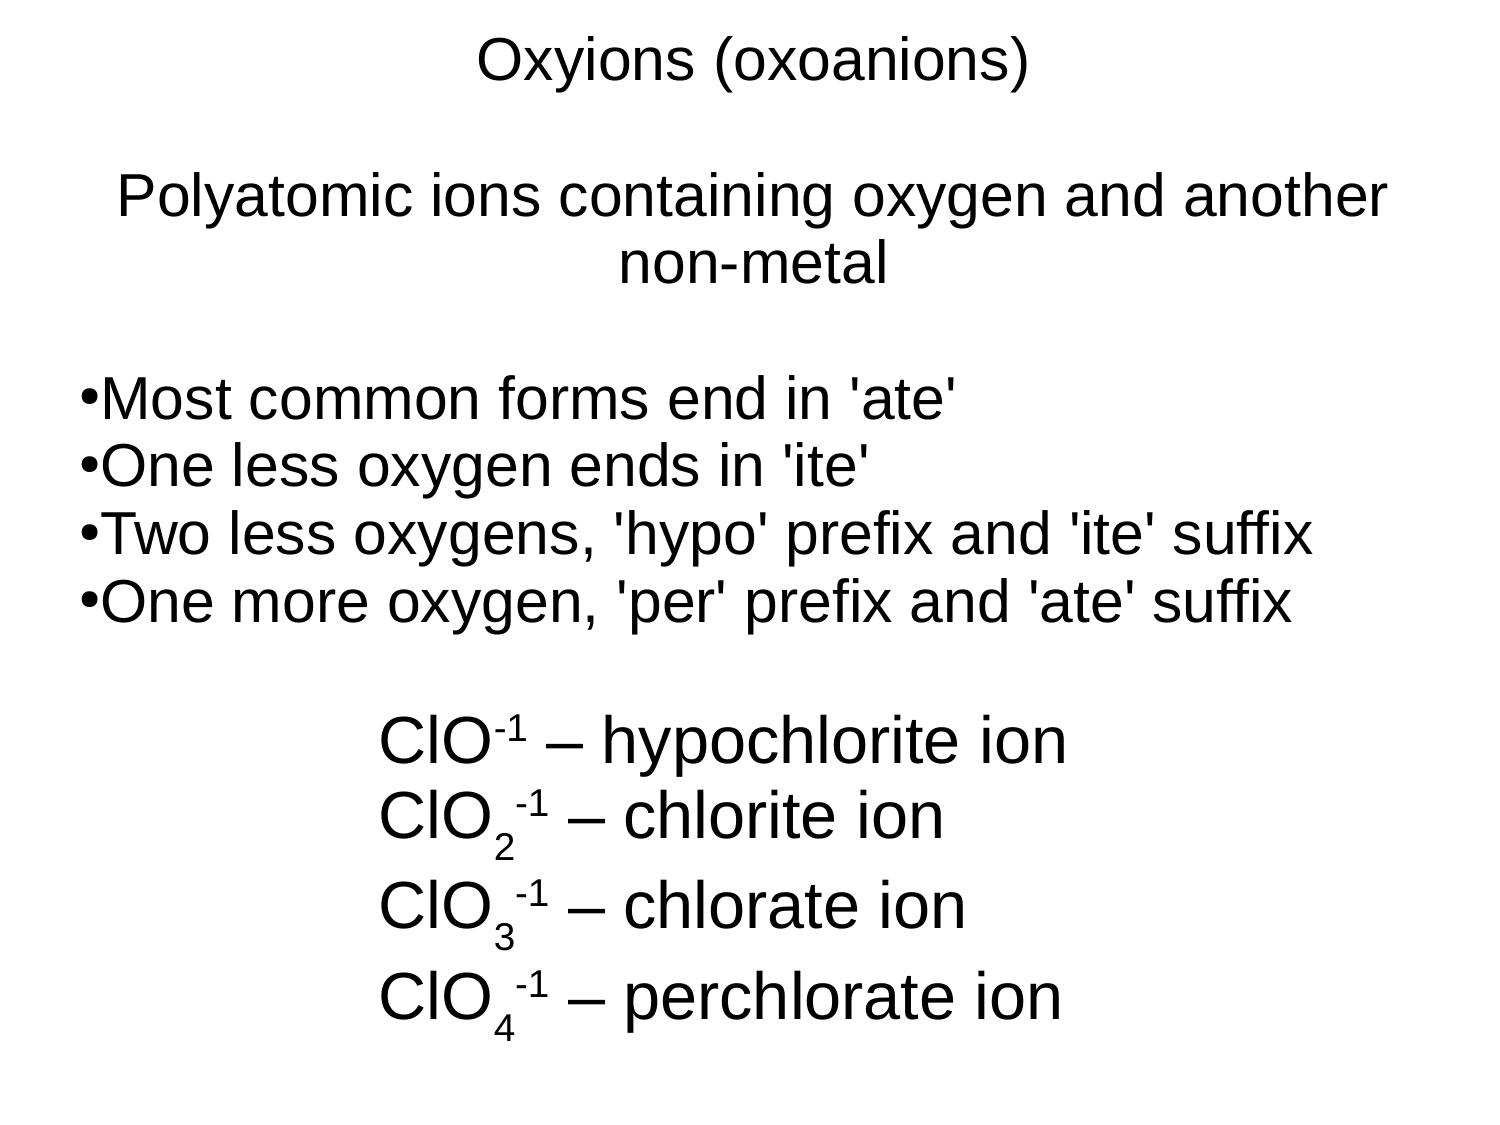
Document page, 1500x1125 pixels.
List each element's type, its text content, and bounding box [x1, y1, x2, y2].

subtitle Oxyions (oxoanions) Polyatomic ions containing oxygen and another non-metal Most common forms end in 'ate' One less oxygen ends in 'ite' Two less oxygens, 'hypo' prefix and 'ite' suffix One more oxygen, 'per' prefix and 'ate' suffix ClO-1 – hypochlorite ion ClO2-1 – chlorite ion ClO3-1 – chlorate ion ClO4-1 – perchlorate ion [78, 26, 1429, 1049]
